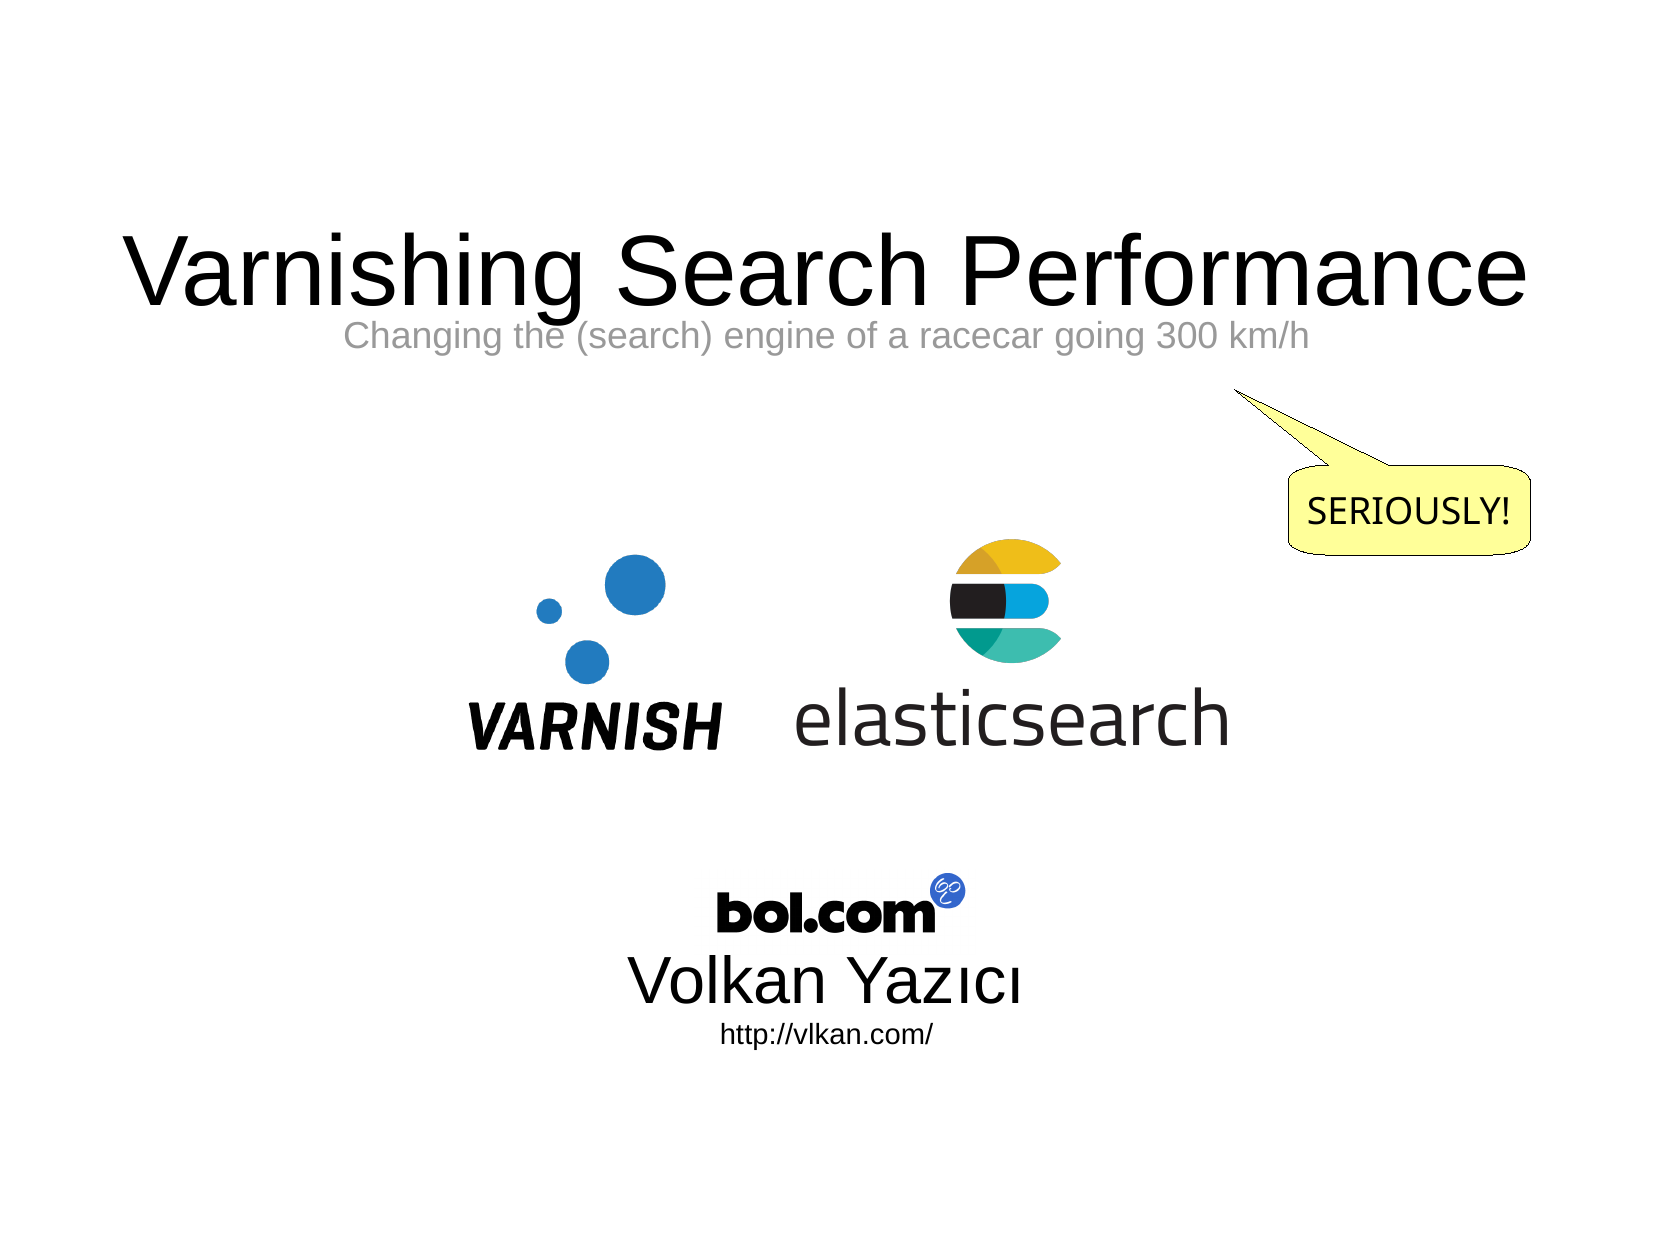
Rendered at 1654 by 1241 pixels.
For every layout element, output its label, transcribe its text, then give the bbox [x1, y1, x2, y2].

text_box Volkan Yazıcı http://vlkan.com/ [82, 824, 1571, 1241]
picture [694, 869, 976, 955]
picture [462, 546, 726, 757]
picture [740, 501, 1289, 787]
text_box Varnishing Search Performance Changing the (search) engine of a racecar going 300 km/h [82, 165, 1571, 824]
text_box SERIOUSLY! [1234, 389, 1531, 556]
